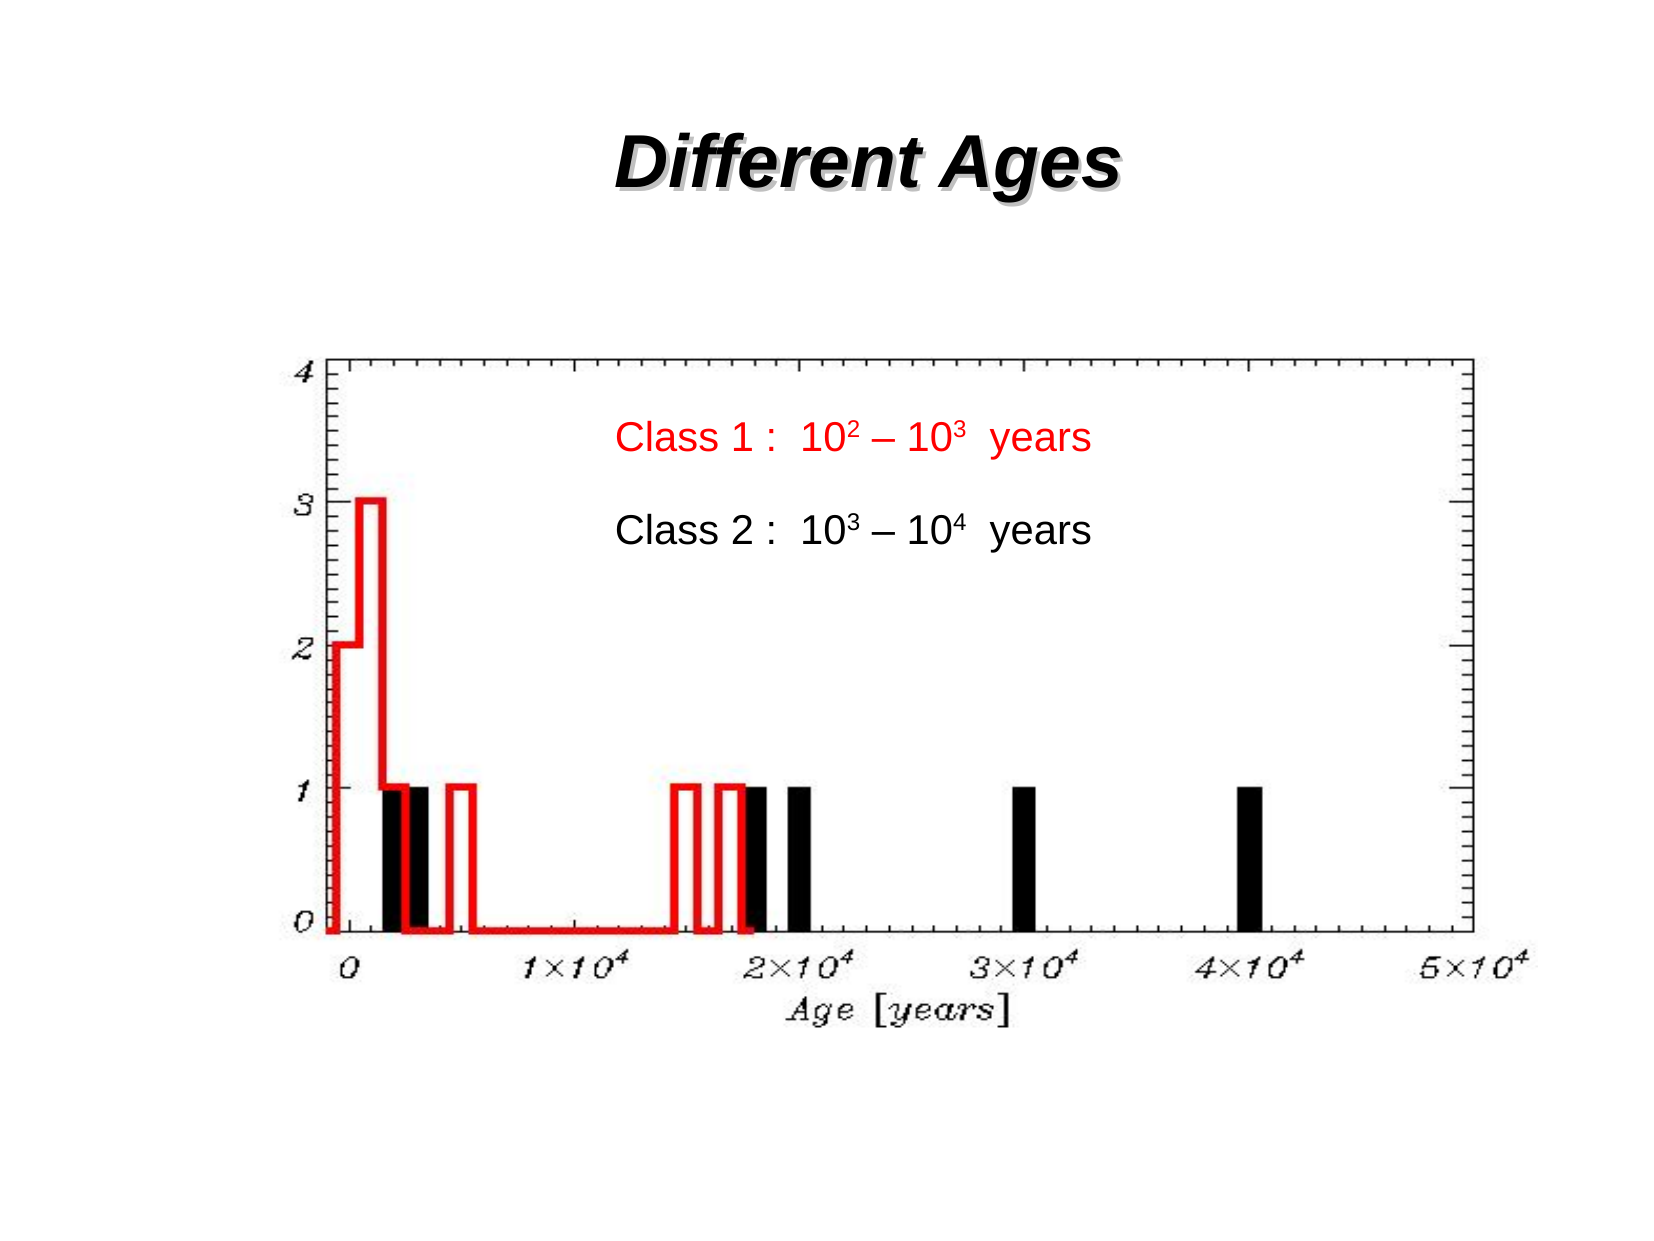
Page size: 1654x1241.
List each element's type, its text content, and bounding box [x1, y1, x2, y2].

picture [112, 299, 1538, 1057]
text_box Different Ages Class 1 : 102 – 103 years Class 2 : 103 – 104 years [600, 112, 1253, 675]
